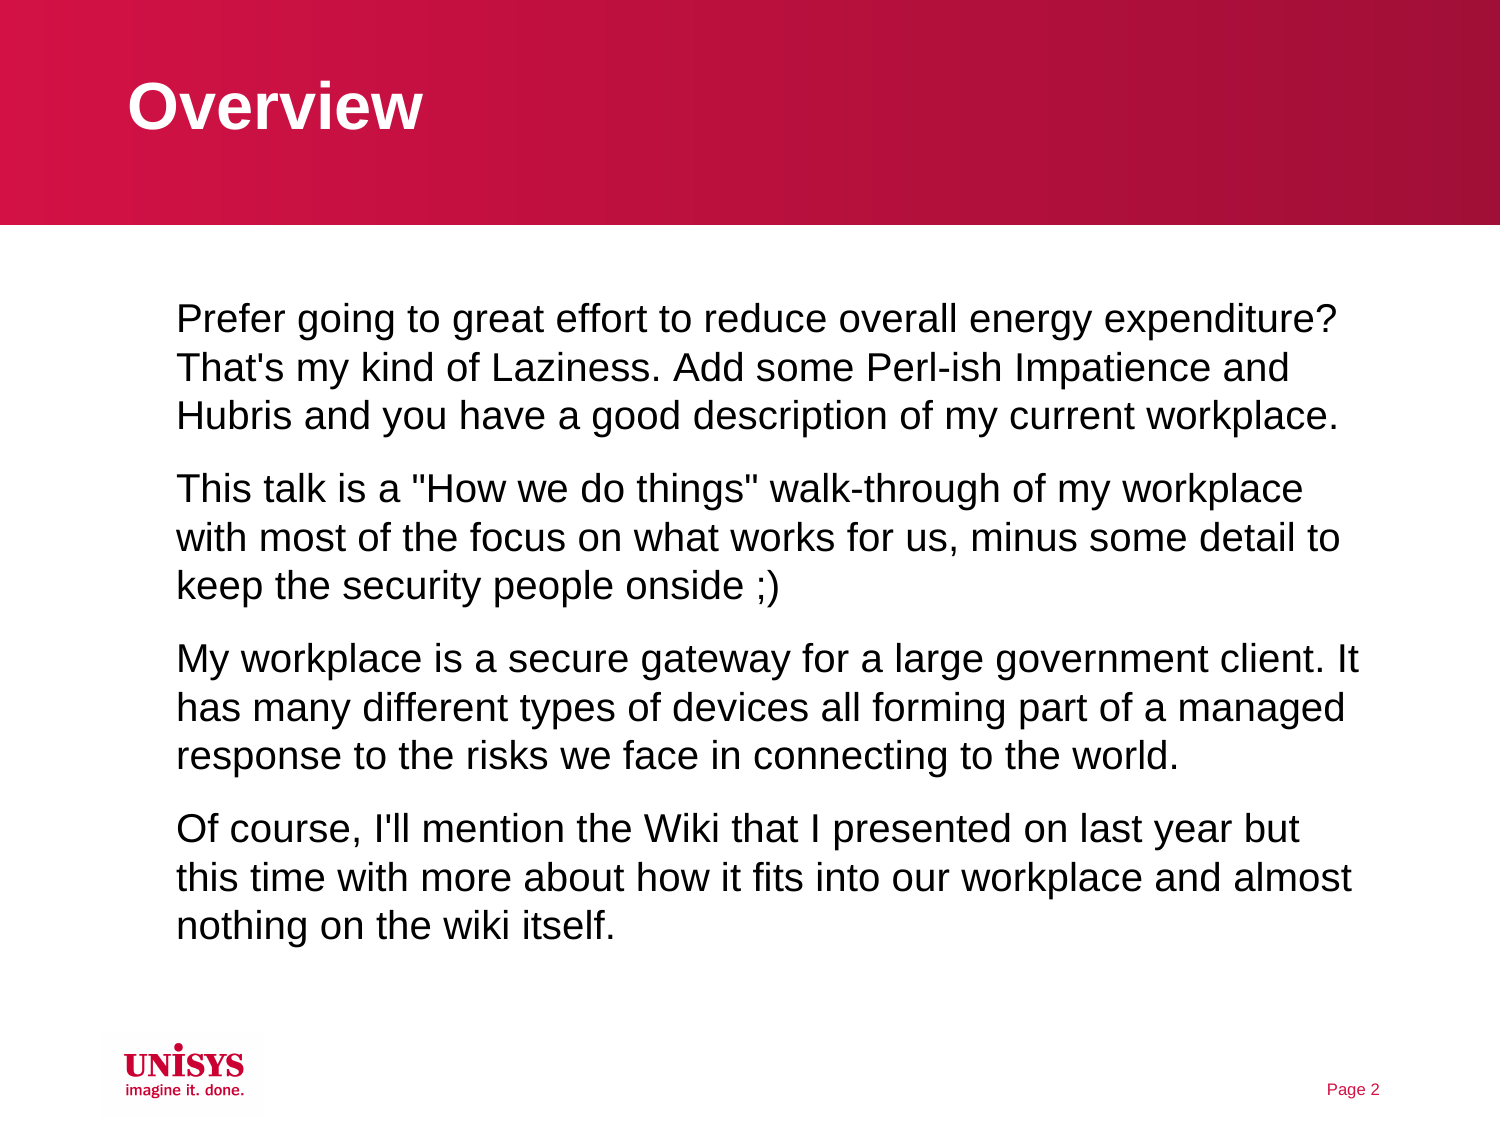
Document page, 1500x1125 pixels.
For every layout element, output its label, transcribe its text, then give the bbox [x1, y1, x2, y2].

list Prefer going to great effort to reduce overall energy expenditure? That's my kind of Laziness. Add some Perl-ish Impatience and Hubris and you have a good description of my current workplace. This talk is a "How we do things" walk-through of my workplace with most of the focus on what works for us, minus some detail to keep the security people onside ;) My workplace is a secure gateway for a large government client. It has many different types of devices all forming part of a managed response to the risks we face in connecting to the world. Of course, I'll mention the Wiki that I presented on last year but this time with more about how it fits into our workplace and almost nothing on the wiki itself. [112, 284, 1387, 1028]
title Overview [112, 21, 1387, 195]
picture [101, 1031, 265, 1118]
